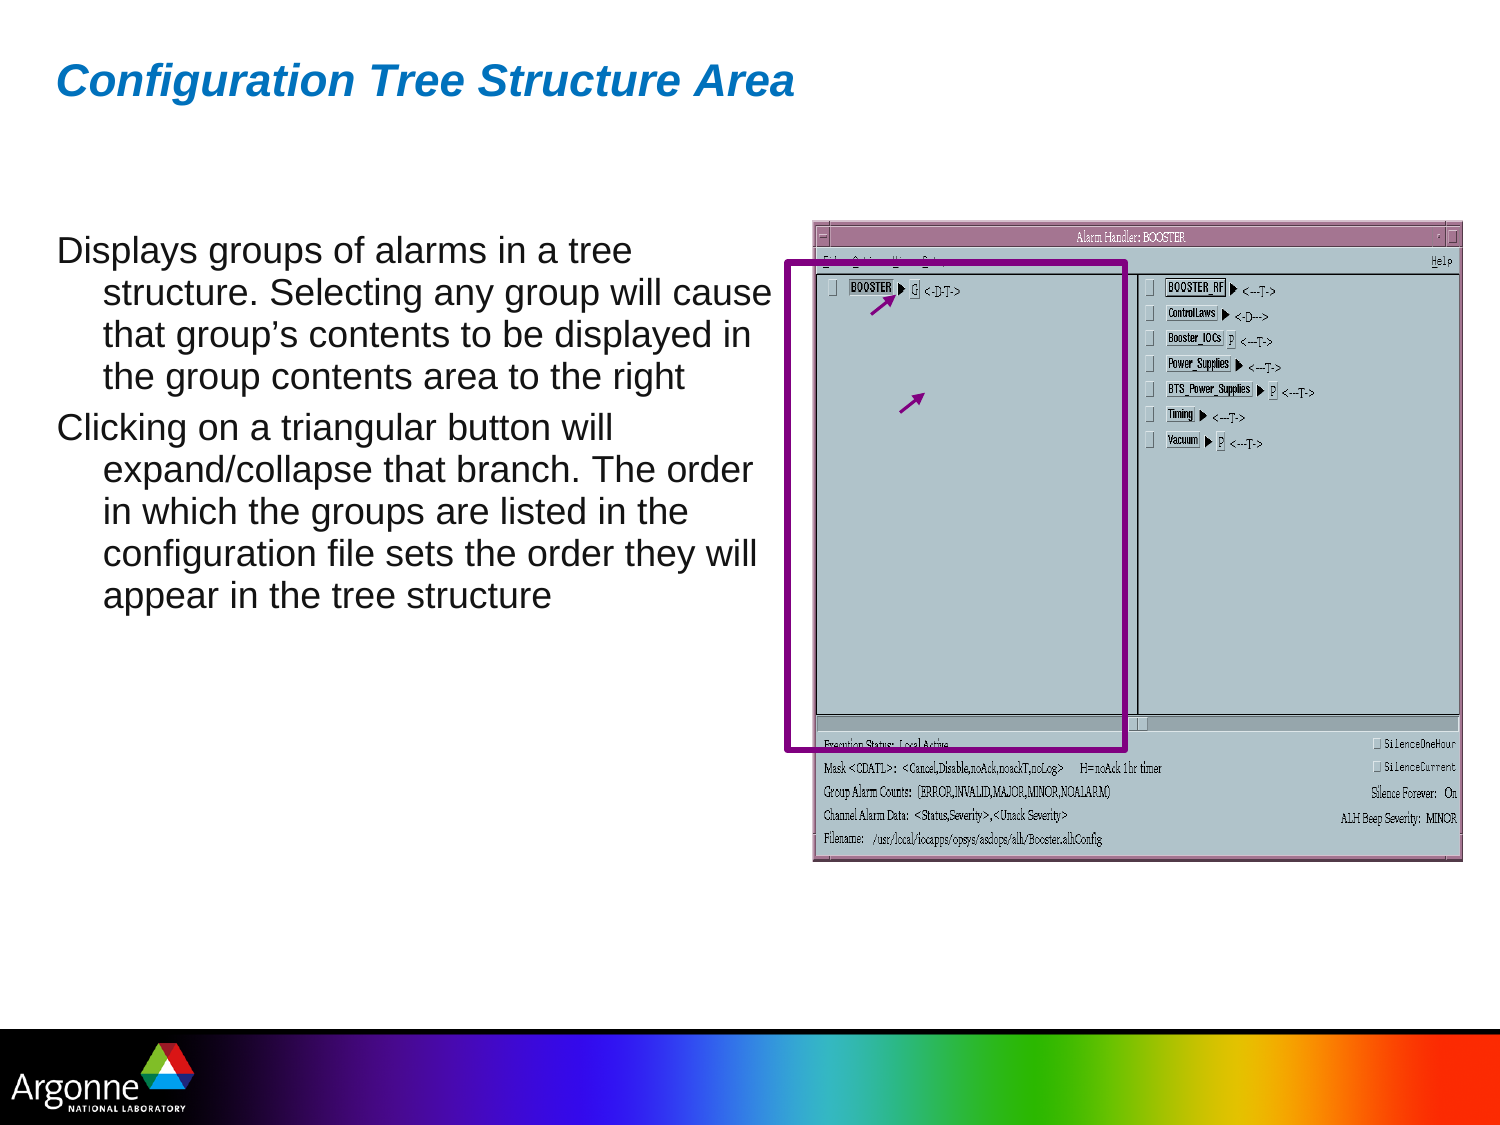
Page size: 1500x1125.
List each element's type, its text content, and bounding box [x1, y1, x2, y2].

title Configuration Tree Structure Area [55, 48, 1361, 118]
picture [0, 1029, 1500, 1125]
picture [812, 266, 1122, 747]
picture [812, 220, 1463, 862]
list Displays groups of alarms in a tree structure. Selecting any group will cause that group’s contents to be displayed in the group contents area to the right Clicking on a triangular button will expand/collapse that branch. The order in which the groups are listed in the configuration file sets the order they will appear in the tree structure [56, 229, 788, 973]
